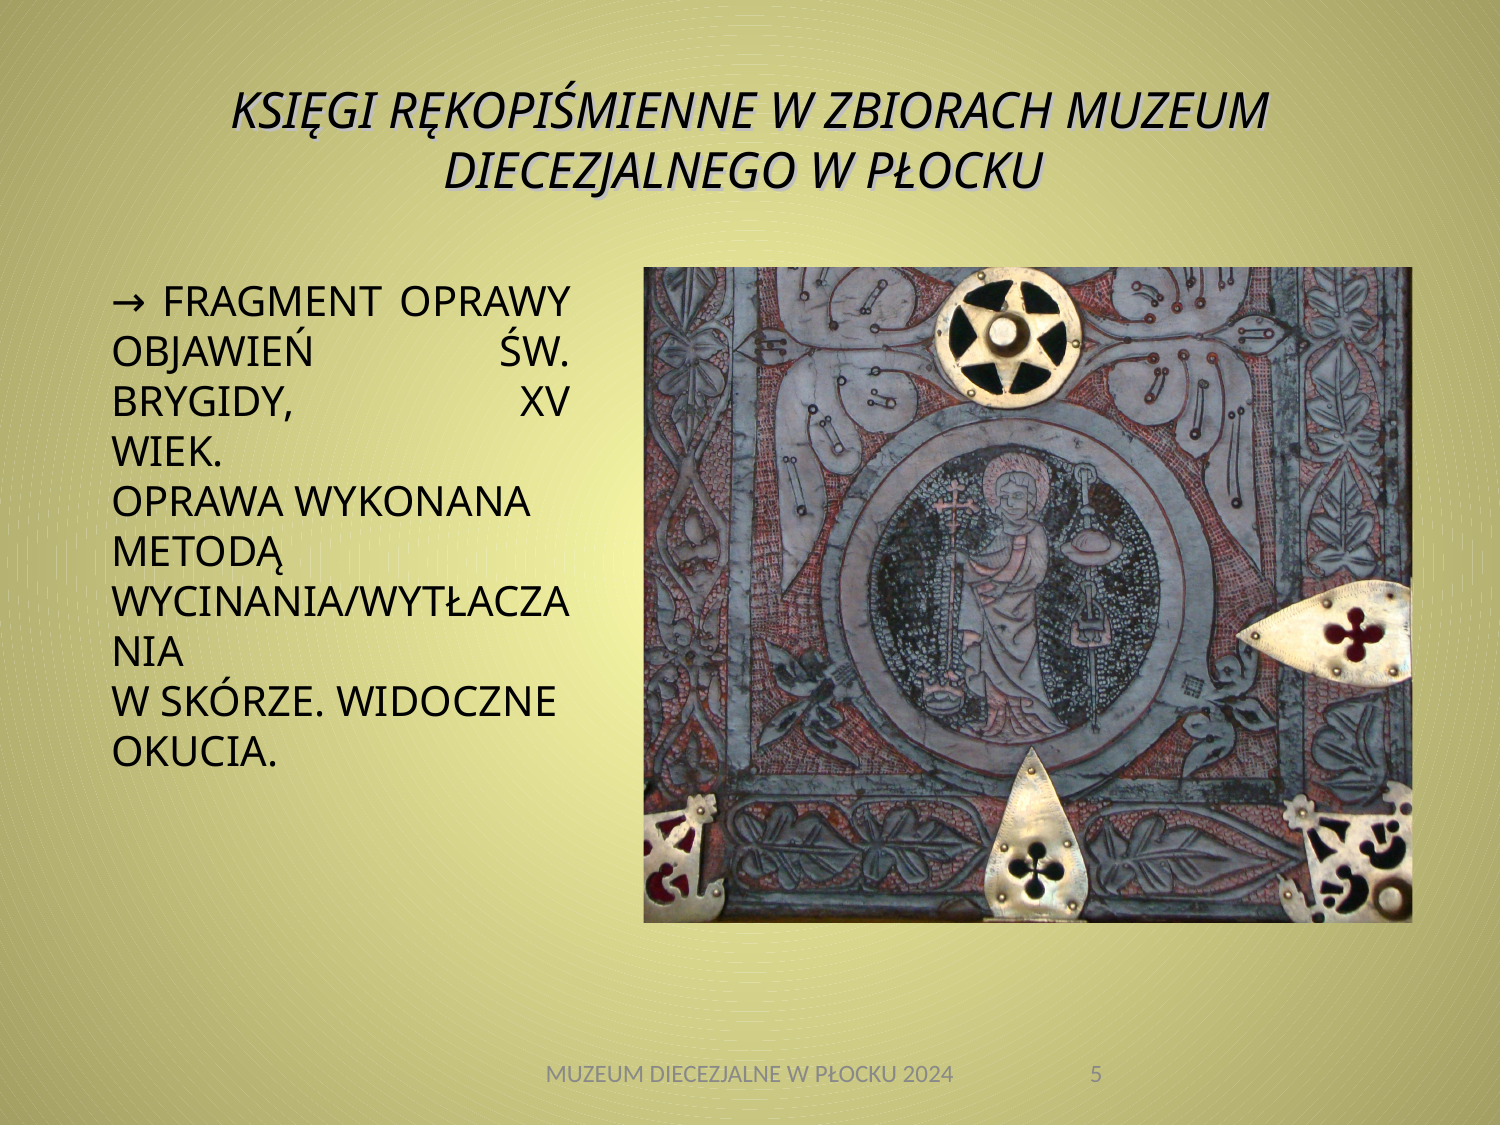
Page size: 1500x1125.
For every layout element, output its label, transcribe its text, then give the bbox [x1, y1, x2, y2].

text_box [1074, 1042, 1426, 1103]
picture [643, 267, 1413, 923]
text_box → FRAGMENT OPRAWY OBJAWIEŃ ŚW. BRYGIDY, XV WIEK. OPRAWA WYKONANA METODĄ WYCINANIA/WYTŁACZANIA W SKÓRZE. WIDOCZNE OKUCIA. [96, 267, 593, 586]
title KSIĘGI RĘKOPIŚMIENNE W ZBIORACH MUZEUM DIECEZJALNEGO W PŁOCKU [75, 45, 1426, 233]
text_box MUZEUM DIECEZJALNE W PŁOCKU 2024 [512, 1042, 988, 1103]
